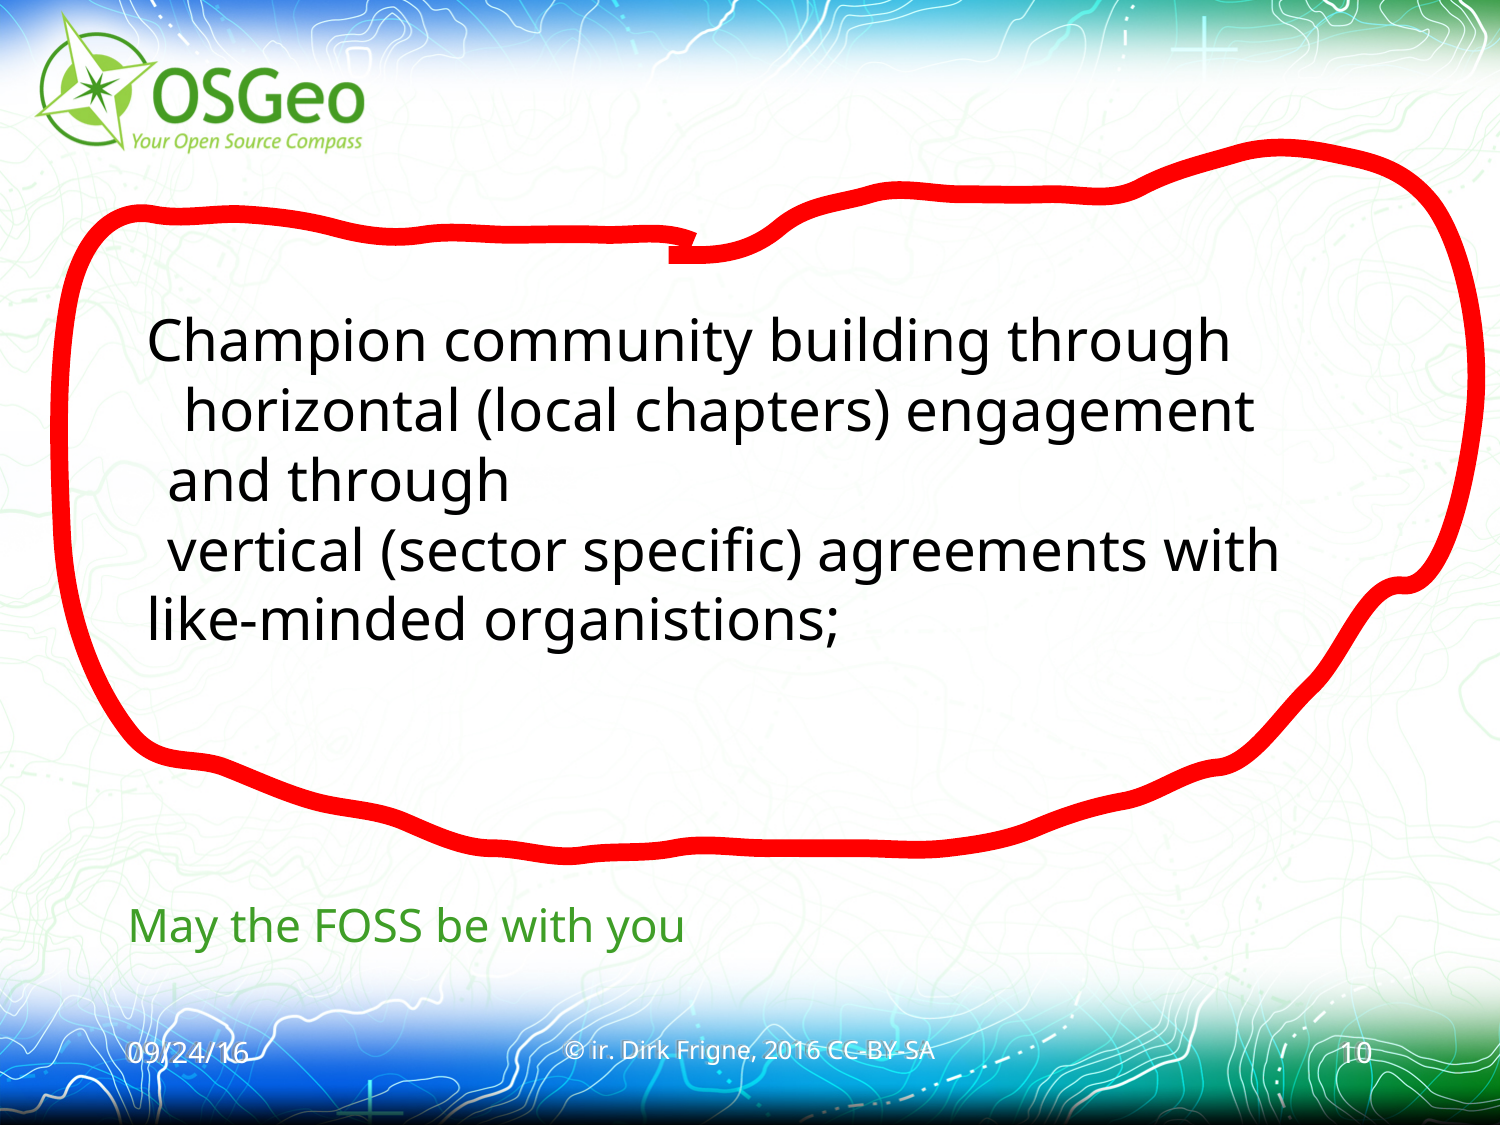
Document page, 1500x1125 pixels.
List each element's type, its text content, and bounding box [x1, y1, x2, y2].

list May the FOSS be with you [112, 885, 1388, 965]
picture [0, 0, 1500, 1125]
text_box Champion community building through horizontal (local chapters) engagement and through vertical (sector specific) agreements with like-minded organistions; [131, 295, 1388, 661]
